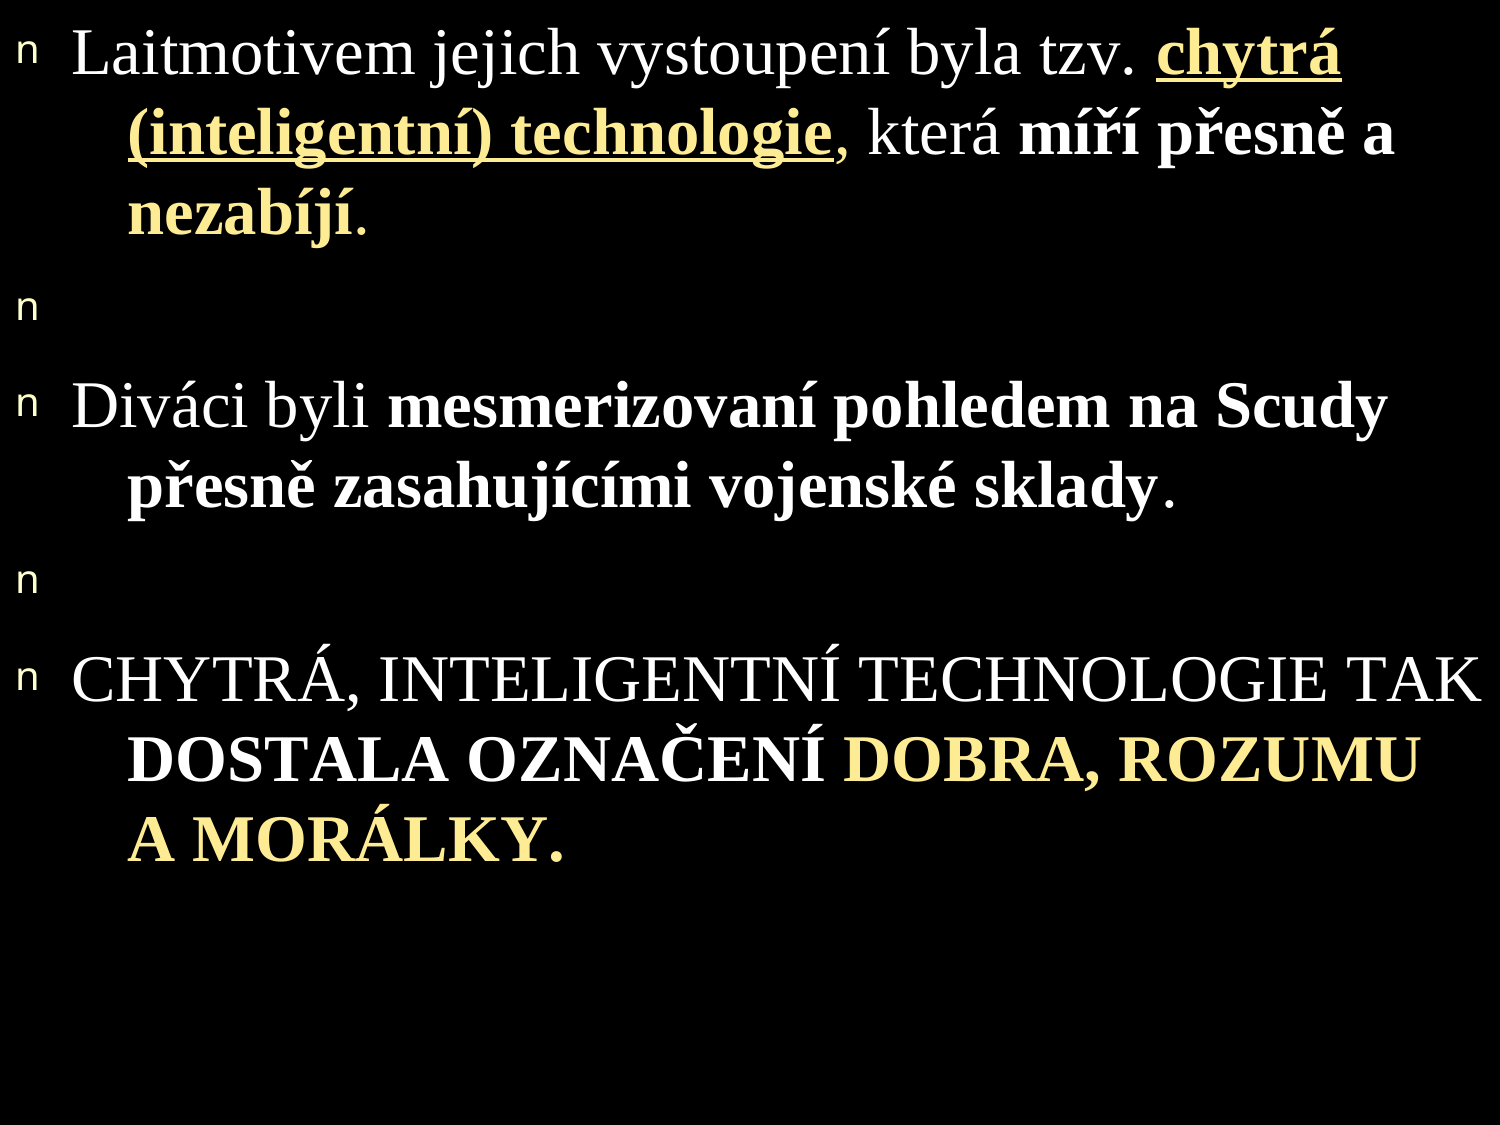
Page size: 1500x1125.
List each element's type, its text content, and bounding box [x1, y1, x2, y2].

list Laitmotivem jejich vystoupení byla tzv. chytrá (inteligentní) technologie, která míří přesně a nezabíjí. Diváci byli mesmerizovaní pohledem na Scudy přesně zasahujícími vojenské sklady. CHYTRÁ, INTELIGENTNÍ TECHNOLOGIE TAK DOSTALA OZNAČENÍ DOBRA, ROZUMU A MORÁLKY. [0, 0, 1500, 1125]
